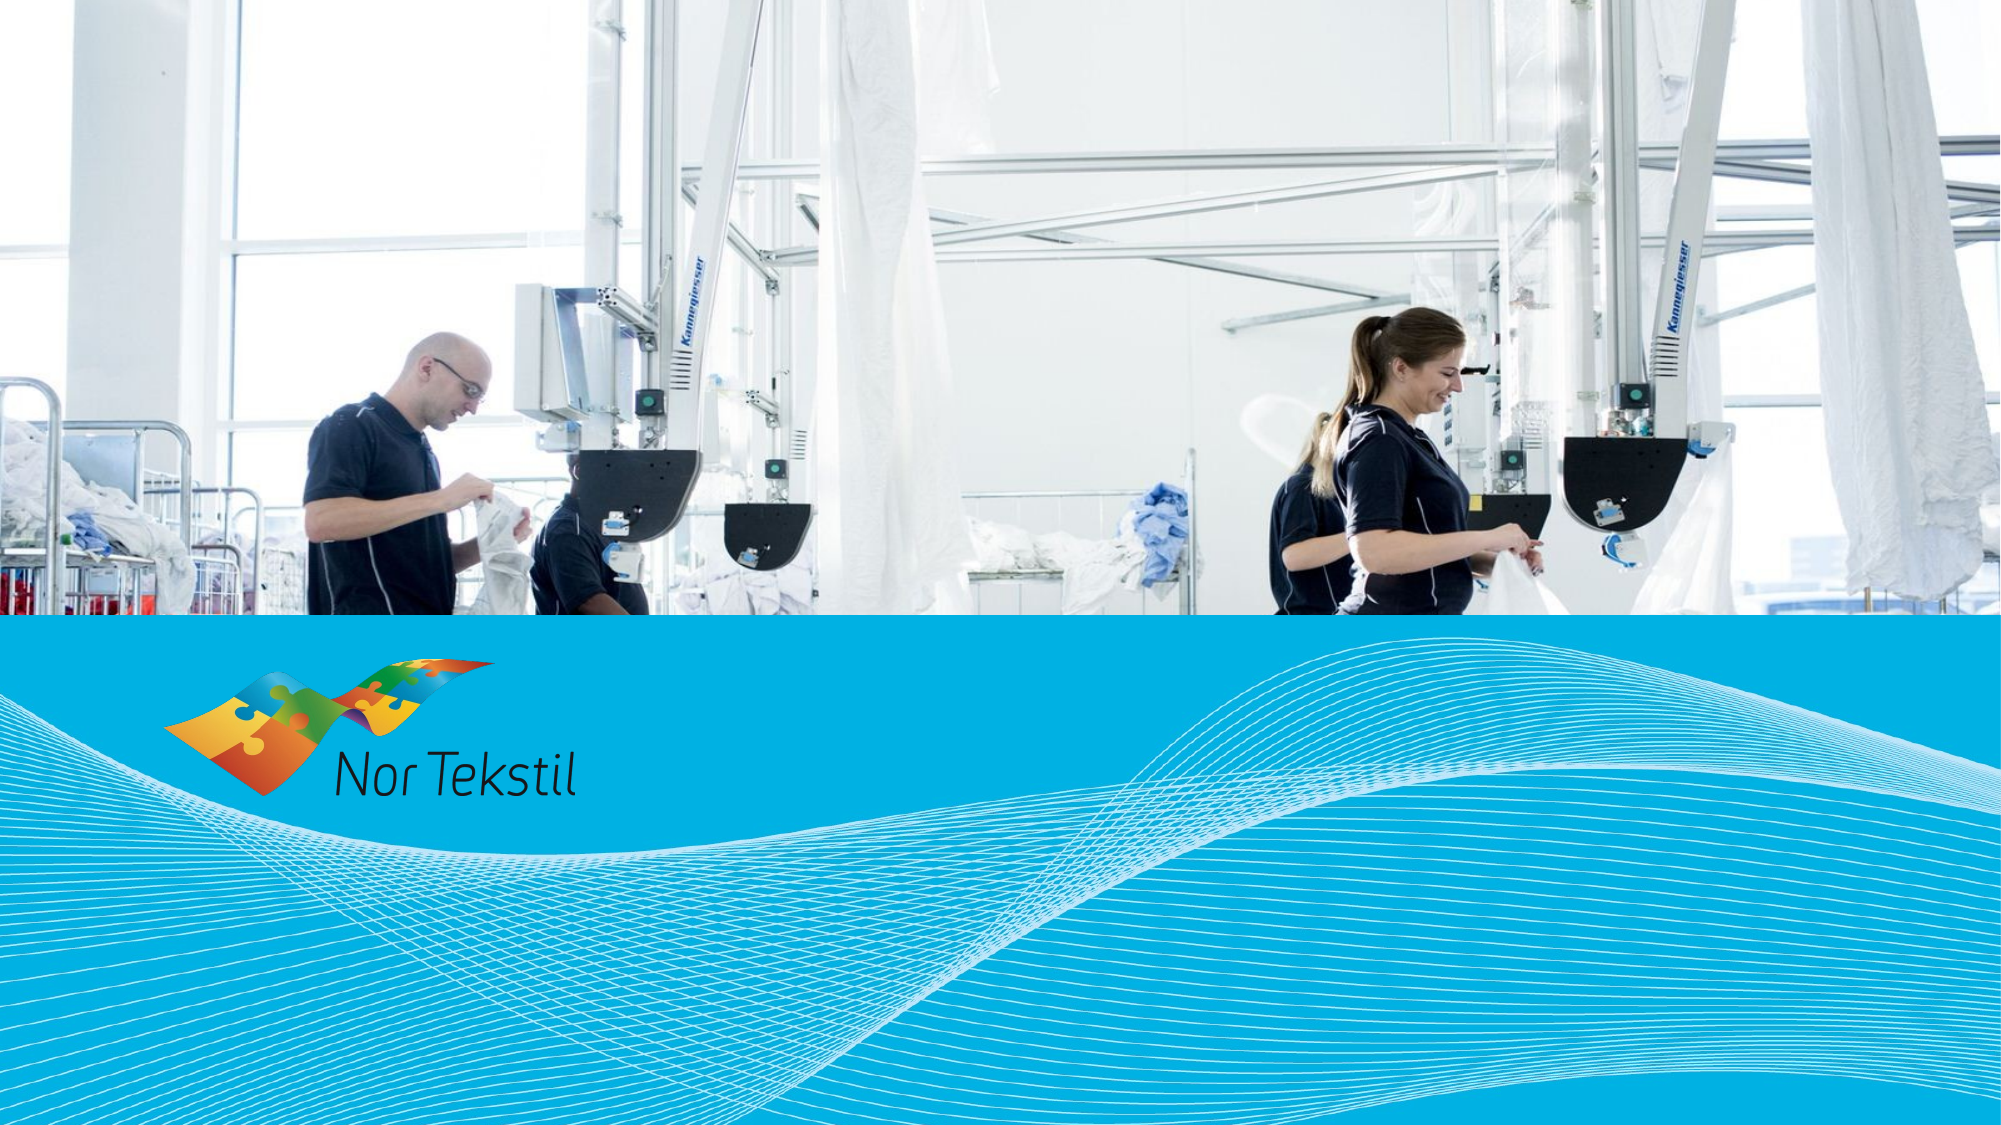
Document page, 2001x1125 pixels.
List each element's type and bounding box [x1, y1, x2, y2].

picture [1317, 853, 1388, 857]
picture [1015, 1109, 1102, 1114]
picture [612, 1103, 629, 1107]
picture [954, 1033, 974, 1037]
picture [1157, 891, 1202, 895]
picture [465, 941, 540, 969]
picture [632, 1115, 649, 1120]
picture [464, 1000, 477, 1004]
picture [1403, 910, 1450, 914]
picture [1573, 1045, 1632, 1049]
picture [1430, 739, 1444, 743]
picture [606, 991, 672, 1004]
picture [1765, 917, 1798, 921]
picture [955, 1116, 989, 1120]
picture [985, 1052, 1013, 1056]
picture [622, 1001, 684, 1023]
picture [918, 1083, 941, 1087]
picture [1242, 910, 1323, 917]
picture [1058, 789, 1085, 793]
picture [0, 891, 74, 896]
picture [1739, 981, 1814, 985]
picture [575, 998, 597, 1004]
picture [1510, 720, 1537, 724]
picture [343, 1045, 354, 1049]
picture [404, 1000, 417, 1004]
picture [649, 1033, 752, 1051]
picture [51, 1090, 62, 1094]
picture [1164, 1007, 1202, 1011]
picture [80, 1095, 92, 1100]
picture [1479, 713, 1499, 717]
picture [893, 1064, 911, 1068]
picture [1081, 1064, 1122, 1068]
picture [1977, 962, 2000, 966]
picture [1052, 1007, 1077, 1011]
picture [1484, 732, 1500, 736]
picture [149, 834, 208, 838]
picture [412, 960, 584, 1010]
picture [748, 1000, 772, 1005]
picture [447, 1037, 463, 1042]
picture [134, 1064, 144, 1068]
picture [414, 956, 425, 963]
picture [1449, 744, 1472, 750]
picture [1766, 821, 1800, 826]
picture [210, 981, 228, 985]
picture [124, 891, 200, 897]
picture [1881, 808, 1916, 814]
picture [81, 808, 130, 814]
picture [451, 934, 481, 945]
picture [1880, 1052, 1935, 1056]
picture [398, 1108, 418, 1113]
picture [429, 753, 457, 758]
picture [1605, 846, 1659, 852]
picture [1497, 981, 1603, 986]
picture [1360, 642, 1389, 648]
picture [1929, 1045, 1973, 1049]
picture [343, 1026, 360, 1032]
picture [106, 961, 140, 967]
picture [1426, 872, 1475, 876]
picture [184, 950, 205, 954]
picture [421, 993, 442, 999]
picture [217, 1071, 228, 1075]
picture [412, 1064, 425, 1068]
picture [0, 790, 21, 794]
picture [373, 942, 399, 948]
picture [1352, 867, 1404, 871]
picture [1058, 955, 1087, 959]
picture [480, 1038, 496, 1042]
picture [591, 1006, 618, 1012]
picture [1446, 822, 1520, 827]
picture [1560, 776, 1647, 781]
picture [1427, 661, 1482, 667]
picture [1413, 950, 1458, 954]
picture [596, 1076, 624, 1082]
picture [234, 976, 249, 980]
picture [1511, 701, 1541, 705]
picture [1328, 917, 1372, 921]
picture [632, 1089, 651, 1094]
picture [60, 1012, 88, 1019]
picture [1493, 1052, 1535, 1056]
picture [451, 1071, 468, 1075]
picture [1736, 961, 1805, 966]
picture [1314, 687, 1325, 692]
picture [4, 1121, 16, 1125]
picture [866, 1102, 885, 1106]
picture [189, 1057, 206, 1063]
picture [1934, 1012, 2000, 1018]
picture [1302, 954, 1355, 959]
picture [828, 1109, 844, 1113]
picture [1044, 1033, 1070, 1037]
picture [1103, 1000, 1136, 1004]
picture [1721, 872, 1751, 876]
picture [406, 1090, 419, 1094]
picture [407, 1033, 418, 1037]
picture [1902, 981, 1946, 985]
picture [976, 1078, 1006, 1082]
picture [86, 924, 114, 928]
picture [415, 988, 427, 992]
picture [1567, 739, 1614, 743]
picture [590, 1048, 605, 1055]
picture [153, 955, 178, 959]
picture [469, 1076, 489, 1080]
picture [370, 929, 395, 936]
picture [615, 1012, 633, 1019]
picture [674, 1023, 720, 1036]
picture [1360, 661, 1374, 666]
picture [975, 1064, 998, 1068]
picture [1923, 924, 1948, 928]
picture [1503, 905, 1548, 909]
picture [274, 993, 295, 999]
picture [1356, 1057, 1476, 1063]
picture [1883, 942, 1934, 948]
picture [484, 1044, 511, 1050]
picture [1518, 706, 1547, 710]
picture [859, 1057, 875, 1061]
picture [1051, 993, 1086, 999]
picture [1890, 853, 1908, 857]
picture [381, 1032, 394, 1037]
picture [509, 1013, 528, 1018]
picture [1060, 943, 1092, 947]
picture [993, 1012, 1030, 1018]
picture [701, 1000, 731, 1006]
picture [67, 822, 122, 826]
picture [533, 1095, 574, 1101]
picture [1397, 808, 1495, 812]
picture [499, 1052, 516, 1056]
picture [1005, 987, 1036, 992]
picture [121, 1000, 143, 1005]
picture [276, 981, 290, 985]
picture [1778, 974, 1871, 980]
picture [202, 1013, 221, 1019]
picture [1380, 726, 1392, 731]
picture [533, 1026, 558, 1031]
picture [925, 1070, 954, 1075]
picture [1302, 993, 1386, 999]
picture [184, 969, 204, 973]
picture [1813, 827, 1852, 833]
picture [917, 1012, 946, 1018]
picture [1472, 744, 1496, 750]
picture [1280, 725, 1289, 731]
picture [62, 1102, 72, 1106]
picture [255, 912, 278, 916]
picture [1433, 1019, 1707, 1024]
picture [635, 980, 661, 986]
picture [1254, 694, 1263, 700]
picture [1833, 815, 1854, 819]
picture [176, 1006, 190, 1010]
picture [898, 922, 923, 928]
picture [1479, 706, 1499, 710]
picture [344, 987, 360, 992]
picture [1482, 929, 1546, 935]
picture [471, 961, 489, 967]
picture [1388, 663, 1405, 667]
picture [1369, 668, 1383, 672]
picture [32, 803, 70, 807]
picture [177, 929, 217, 935]
picture [1963, 822, 1980, 826]
picture [300, 1033, 310, 1037]
picture [1958, 929, 1996, 935]
picture [534, 981, 553, 986]
picture [581, 1089, 608, 1094]
picture [1230, 974, 1272, 979]
picture [196, 1089, 206, 1093]
picture [382, 1064, 398, 1069]
picture [1648, 822, 1683, 826]
picture [1040, 1019, 1070, 1023]
picture [1429, 733, 1442, 737]
picture [1918, 872, 1946, 877]
picture [685, 1012, 714, 1018]
picture [38, 1058, 54, 1063]
picture [421, 1044, 437, 1049]
picture [56, 784, 77, 788]
picture [126, 796, 160, 807]
picture [1429, 744, 1449, 750]
picture [1362, 725, 1372, 730]
picture [1954, 1007, 2000, 1011]
picture [452, 1045, 466, 1049]
picture [1087, 1090, 1277, 1094]
picture [63, 1115, 75, 1120]
picture [555, 1032, 576, 1040]
picture [1477, 1057, 1533, 1063]
picture [1859, 1032, 1958, 1037]
picture [542, 1064, 579, 1069]
picture [211, 1052, 221, 1056]
picture [52, 770, 74, 775]
text_box [424, 413, 1662, 615]
picture [506, 1121, 534, 1125]
picture [1898, 1057, 1953, 1063]
picture [1368, 713, 1381, 719]
picture [1466, 687, 1487, 691]
picture [536, 1007, 557, 1012]
picture [221, 961, 244, 966]
picture [1476, 1038, 1564, 1042]
picture [1453, 732, 1470, 737]
picture [1004, 974, 1031, 978]
picture [1566, 829, 1610, 833]
picture [1261, 757, 1270, 763]
picture [1975, 1064, 2000, 1068]
picture [3, 745, 21, 750]
picture [466, 1033, 481, 1037]
picture [460, 955, 478, 960]
picture [675, 966, 694, 972]
picture [1093, 1012, 1141, 1018]
picture [1909, 955, 1945, 959]
picture [427, 1051, 443, 1056]
picture [565, 1052, 589, 1056]
picture [299, 1121, 312, 1125]
picture [533, 954, 555, 960]
picture [400, 919, 432, 929]
picture [27, 745, 43, 750]
picture [249, 905, 277, 909]
picture [269, 1033, 279, 1037]
picture [723, 1007, 740, 1012]
picture [681, 1102, 692, 1106]
picture [79, 815, 128, 820]
picture [1945, 834, 1966, 838]
picture [190, 1033, 202, 1037]
picture [159, 923, 198, 928]
picture [0, 0, 2000, 614]
picture [0, 808, 60, 814]
picture [1023, 1057, 1049, 1062]
picture [505, 1090, 538, 1094]
picture [1935, 975, 1975, 980]
picture [1291, 687, 1301, 692]
picture [1216, 860, 1296, 864]
picture [636, 1051, 653, 1056]
picture [349, 950, 363, 954]
picture [1579, 803, 1623, 807]
picture [658, 988, 682, 993]
picture [1412, 988, 1486, 992]
picture [564, 1083, 586, 1087]
picture [30, 950, 58, 954]
picture [1490, 917, 1546, 922]
picture [1648, 808, 1700, 814]
picture [1092, 1052, 1129, 1056]
picture [1540, 732, 1577, 737]
picture [48, 995, 67, 999]
picture [1452, 725, 1473, 731]
picture [1299, 694, 1308, 699]
picture [1513, 732, 1537, 736]
picture [325, 1033, 337, 1038]
picture [1770, 878, 1804, 883]
picture [1422, 1000, 1555, 1005]
picture [1309, 1006, 1390, 1011]
picture [183, 1019, 201, 1024]
picture [405, 1116, 425, 1120]
picture [431, 971, 451, 978]
picture [215, 1038, 226, 1042]
picture [184, 1083, 195, 1087]
picture [29, 1095, 45, 1101]
picture [1649, 905, 1686, 909]
picture [1297, 1102, 1328, 1106]
picture [1289, 751, 1297, 756]
picture [1723, 886, 1755, 890]
picture [68, 969, 92, 973]
picture [150, 974, 179, 980]
picture [1279, 1109, 1314, 1114]
picture [176, 1095, 189, 1101]
picture [0, 725, 16, 731]
picture [90, 1044, 107, 1049]
picture [16, 1083, 29, 1087]
picture [1215, 1115, 1265, 1120]
picture [1189, 930, 1230, 935]
picture [1425, 656, 1462, 660]
picture [582, 1109, 602, 1113]
picture [636, 923, 656, 928]
picture [1327, 891, 1400, 897]
picture [1818, 898, 1848, 902]
picture [1434, 1012, 1875, 1017]
picture [564, 1016, 605, 1027]
picture [880, 1076, 909, 1082]
picture [1354, 744, 1366, 750]
picture [62, 935, 101, 940]
picture [153, 822, 194, 826]
picture [1503, 891, 1563, 897]
picture [1100, 910, 1160, 916]
picture [266, 1096, 277, 1101]
picture [1972, 970, 2000, 974]
picture [350, 1121, 363, 1125]
picture [320, 1077, 330, 1081]
picture [1952, 1057, 2000, 1063]
picture [324, 968, 342, 973]
picture [524, 1108, 554, 1113]
picture [363, 1071, 374, 1075]
picture [319, 995, 331, 999]
picture [1688, 784, 1727, 788]
picture [123, 1019, 137, 1023]
picture [543, 1116, 566, 1120]
picture [679, 1051, 699, 1057]
picture [1950, 1083, 1977, 1088]
picture [374, 1000, 386, 1004]
picture [380, 1089, 393, 1093]
picture [1659, 879, 1702, 884]
picture [1739, 846, 1782, 852]
picture [402, 1058, 417, 1063]
picture [438, 1007, 452, 1011]
picture [1241, 988, 1284, 992]
picture [1449, 720, 1464, 724]
picture [870, 1045, 887, 1049]
picture [1231, 872, 1306, 877]
picture [318, 1006, 331, 1011]
picture [1446, 706, 1462, 710]
picture [588, 1056, 623, 1063]
picture [287, 1096, 298, 1101]
picture [1720, 949, 1782, 954]
picture [484, 1064, 503, 1068]
picture [279, 950, 298, 954]
picture [87, 988, 105, 992]
picture [916, 1026, 940, 1031]
picture [1880, 988, 1937, 992]
picture [427, 1025, 447, 1031]
picture [591, 1036, 617, 1043]
picture [1835, 993, 1928, 999]
picture [1183, 905, 1226, 909]
picture [1316, 656, 1327, 660]
picture [1454, 682, 1474, 686]
picture [1755, 834, 1785, 838]
picture [1760, 929, 1817, 935]
picture [1829, 886, 1854, 890]
picture [1488, 725, 1504, 729]
picture [1232, 1000, 1290, 1005]
picture [56, 917, 93, 921]
picture [2, 738, 18, 743]
picture [356, 993, 376, 999]
picture [107, 1057, 118, 1061]
picture [1408, 744, 1428, 750]
picture [1926, 936, 1956, 940]
picture [171, 1038, 182, 1042]
picture [242, 1120, 253, 1125]
picture [147, 917, 181, 921]
picture [342, 974, 365, 981]
picture [248, 988, 262, 992]
picture [1579, 898, 1616, 902]
picture [228, 924, 248, 928]
picture [995, 1026, 1018, 1030]
picture [94, 1025, 112, 1030]
picture [1762, 891, 1809, 897]
picture [1413, 924, 1458, 928]
picture [439, 1063, 463, 1069]
picture [17, 1064, 31, 1068]
picture [461, 909, 497, 917]
picture [657, 1109, 670, 1113]
picture [551, 1010, 589, 1020]
picture [62, 1052, 78, 1056]
picture [668, 1006, 696, 1011]
picture [298, 1051, 311, 1056]
picture [668, 955, 702, 960]
picture [115, 1083, 128, 1088]
picture [1949, 993, 1995, 997]
picture [1851, 1026, 1928, 1030]
picture [1156, 1045, 1209, 1049]
picture [492, 902, 528, 912]
picture [1906, 1083, 1935, 1087]
picture [1880, 1038, 1949, 1042]
picture [1570, 1026, 1684, 1031]
picture [1269, 1045, 1903, 1125]
picture [1953, 1090, 1974, 1094]
picture [531, 961, 567, 970]
picture [1426, 725, 1445, 731]
picture [224, 994, 238, 998]
picture [1737, 789, 1782, 794]
picture [1639, 917, 1679, 921]
picture [478, 917, 547, 941]
picture [1425, 643, 1514, 653]
picture [137, 808, 173, 814]
picture [326, 1083, 337, 1087]
picture [32, 898, 102, 903]
picture [40, 796, 68, 801]
picture [1920, 1064, 1956, 1068]
picture [39, 743, 53, 748]
picture [963, 1090, 992, 1094]
picture [862, 1116, 883, 1120]
picture [1953, 917, 1979, 921]
picture [24, 1115, 34, 1119]
picture [83, 1109, 93, 1113]
picture [677, 1068, 696, 1075]
picture [245, 898, 279, 902]
picture [1429, 846, 1510, 852]
picture [1425, 720, 1437, 724]
picture [281, 1058, 291, 1062]
picture [1369, 739, 1379, 743]
picture [1178, 969, 1216, 973]
picture [1579, 744, 1597, 750]
picture [1845, 846, 1872, 851]
picture [125, 981, 143, 985]
picture [699, 961, 724, 967]
picture [142, 815, 177, 819]
picture [306, 1057, 317, 1062]
picture [1466, 694, 1489, 698]
picture [1938, 1051, 1990, 1056]
picture [986, 1038, 1010, 1042]
picture [387, 1071, 400, 1075]
picture [1911, 1078, 1936, 1082]
picture [460, 1051, 478, 1056]
picture [954, 1019, 974, 1023]
picture [1771, 905, 1804, 909]
picture [1691, 969, 1763, 973]
picture [1419, 898, 1462, 902]
picture [1786, 943, 1824, 947]
picture [229, 1046, 239, 1050]
picture [75, 764, 92, 769]
picture [1112, 936, 1149, 940]
picture [384, 1121, 399, 1125]
picture [1315, 929, 1385, 935]
picture [1019, 950, 1044, 954]
picture [479, 930, 495, 936]
picture [318, 1107, 331, 1112]
picture [1380, 701, 1390, 705]
picture [1585, 974, 1707, 980]
picture [1534, 867, 1575, 871]
picture [1308, 981, 1358, 985]
picture [491, 1026, 511, 1031]
picture [467, 1057, 490, 1063]
picture [614, 1044, 636, 1050]
picture [1957, 879, 1978, 883]
picture [400, 962, 412, 966]
picture [1124, 950, 1158, 954]
picture [1250, 936, 1284, 940]
picture [1700, 827, 1726, 831]
picture [1867, 891, 1903, 897]
picture [817, 1076, 839, 1082]
picture [1383, 656, 1402, 660]
picture [1491, 943, 1537, 947]
picture [0, 1026, 17, 1030]
picture [1955, 905, 1977, 909]
picture [1170, 942, 1218, 947]
picture [1011, 1121, 1196, 1125]
picture [1374, 675, 1388, 680]
picture [144, 1014, 157, 1018]
picture [56, 777, 74, 781]
picture [296, 929, 326, 935]
picture [574, 976, 633, 994]
picture [1566, 949, 1627, 954]
picture [1244, 923, 1296, 928]
picture [1798, 796, 1826, 800]
picture [269, 1071, 279, 1075]
picture [967, 981, 996, 986]
picture [1826, 872, 1854, 876]
picture [1351, 1076, 1402, 1081]
picture [1023, 1071, 1054, 1075]
picture [817, 1121, 835, 1125]
picture [1240, 885, 1314, 890]
picture [1793, 853, 1817, 857]
picture [1890, 1071, 1926, 1075]
picture [54, 764, 68, 768]
picture [1810, 1045, 1904, 1049]
picture [1865, 904, 1897, 909]
picture [1402, 936, 1445, 940]
picture [905, 1095, 941, 1101]
picture [279, 1076, 289, 1080]
picture [23, 738, 34, 742]
picture [834, 1095, 854, 1100]
picture [571, 1121, 588, 1125]
picture [457, 1095, 497, 1101]
picture [1197, 918, 1231, 922]
picture [344, 1077, 354, 1081]
picture [1945, 949, 1982, 954]
picture [18, 770, 40, 774]
picture [1438, 701, 1450, 705]
picture [1543, 841, 1589, 845]
picture [1515, 694, 1552, 698]
picture [84, 1064, 95, 1068]
picture [209, 1064, 220, 1068]
picture [1874, 879, 1905, 884]
picture [595, 1095, 624, 1101]
picture [880, 1090, 899, 1094]
picture [359, 1095, 371, 1099]
picture [1344, 676, 1354, 680]
picture [1792, 955, 1853, 960]
picture [574, 955, 590, 960]
picture [323, 1052, 333, 1056]
picture [223, 1095, 238, 1101]
picture [1676, 867, 1707, 871]
picture [309, 943, 330, 948]
picture [209, 879, 266, 883]
picture [430, 1059, 444, 1063]
picture [483, 1083, 508, 1087]
picture [579, 1027, 602, 1036]
picture [1676, 853, 1706, 857]
picture [415, 1012, 434, 1018]
picture [647, 949, 674, 954]
picture [524, 1076, 565, 1082]
picture [1406, 1064, 1466, 1069]
picture [591, 947, 668, 968]
picture [1519, 879, 1558, 883]
picture [106, 929, 153, 935]
picture [1232, 1037, 1263, 1041]
picture [21, 976, 43, 980]
picture [503, 1006, 516, 1011]
picture [938, 1058, 962, 1063]
picture [1815, 910, 1855, 916]
picture [1879, 962, 1923, 966]
picture [850, 909, 939, 924]
picture [209, 910, 236, 914]
picture [1608, 860, 1641, 864]
picture [1562, 936, 1605, 940]
picture [365, 981, 381, 986]
picture [1195, 757, 1206, 765]
picture [1420, 976, 1480, 980]
picture [270, 917, 296, 921]
picture [1930, 846, 1957, 851]
picture [1842, 802, 1879, 808]
picture [326, 981, 340, 985]
picture [1502, 969, 1564, 973]
picture [1561, 789, 1638, 794]
picture [348, 1083, 360, 1087]
picture [483, 1012, 494, 1016]
picture [429, 1102, 451, 1106]
picture [892, 1121, 923, 1125]
picture [401, 946, 442, 959]
picture [567, 1102, 591, 1106]
picture [1644, 891, 1698, 897]
picture [718, 968, 743, 973]
picture [657, 1028, 675, 1035]
picture [387, 974, 406, 980]
picture [2, 732, 18, 737]
picture [306, 1089, 318, 1094]
picture [1221, 1025, 1321, 1031]
picture [197, 1115, 208, 1120]
picture [1299, 725, 1310, 731]
picture [1728, 859, 1773, 865]
picture [12, 1102, 24, 1106]
picture [625, 1108, 643, 1113]
picture [1111, 988, 1145, 992]
picture [1532, 739, 1559, 746]
picture [1857, 834, 1883, 838]
picture [845, 1083, 861, 1087]
picture [964, 1007, 988, 1011]
picture [926, 1000, 944, 1004]
picture [322, 1026, 333, 1030]
picture [1870, 821, 1897, 826]
picture [145, 1045, 159, 1050]
picture [428, 1121, 451, 1125]
picture [1163, 1033, 1207, 1037]
picture [644, 1121, 655, 1125]
picture [758, 942, 785, 947]
picture [1119, 924, 1153, 928]
picture [610, 1121, 625, 1125]
picture [1634, 987, 1801, 992]
picture [627, 1032, 651, 1038]
picture [1493, 1045, 1550, 1049]
picture [1822, 1000, 1897, 1004]
picture [1556, 720, 1596, 724]
picture [1632, 929, 1673, 934]
picture [312, 1038, 323, 1042]
picture [503, 1033, 521, 1037]
picture [602, 967, 619, 973]
picture [369, 909, 427, 922]
picture [1089, 1025, 1130, 1030]
picture [170, 904, 222, 910]
picture [1238, 1121, 1265, 1125]
picture [1940, 1071, 1971, 1075]
picture [664, 1064, 682, 1069]
picture [1249, 898, 1298, 902]
picture [1907, 910, 1946, 916]
picture [1244, 962, 1285, 966]
picture [1404, 962, 1466, 967]
picture [518, 1019, 546, 1025]
picture [1718, 815, 1748, 819]
picture [1923, 859, 1950, 864]
picture [511, 1057, 551, 1063]
picture [388, 1095, 400, 1099]
picture [1508, 724, 1544, 731]
picture [1566, 910, 1622, 916]
picture [251, 1109, 264, 1115]
picture [1035, 1045, 1062, 1049]
picture [1328, 904, 1388, 909]
picture [356, 1057, 366, 1061]
picture [363, 1076, 383, 1082]
picture [1366, 706, 1377, 710]
picture [0, 751, 18, 756]
picture [487, 779, 495, 787]
picture [1868, 917, 1895, 921]
picture [151, 1084, 162, 1088]
picture [343, 936, 365, 941]
picture [1496, 739, 1525, 750]
picture [1012, 962, 1047, 967]
picture [1595, 886, 1630, 890]
picture [1173, 955, 1209, 959]
picture [1367, 687, 1379, 691]
picture [857, 1071, 873, 1075]
picture [955, 1102, 965, 1106]
picture [85, 772, 106, 782]
picture [485, 968, 496, 973]
picture [657, 1101, 669, 1105]
picture [1384, 682, 1395, 686]
picture [358, 1013, 374, 1018]
picture [1304, 681, 1314, 686]
picture [1796, 810, 1822, 814]
picture [1374, 744, 1386, 749]
picture [1438, 886, 1478, 890]
picture [647, 969, 674, 976]
picture [9, 776, 43, 782]
picture [319, 1115, 330, 1119]
picture [1827, 936, 1872, 941]
picture [42, 1076, 54, 1080]
picture [793, 1116, 807, 1120]
picture [351, 961, 370, 966]
picture [1064, 931, 1097, 935]
picture [423, 1019, 438, 1024]
picture [376, 1059, 386, 1063]
picture [166, 660, 489, 795]
picture [1565, 961, 1637, 966]
picture [585, 961, 600, 966]
picture [18, 1000, 39, 1005]
picture [439, 1108, 474, 1114]
picture [1230, 756, 1239, 763]
picture [1912, 885, 1942, 890]
picture [54, 758, 67, 763]
picture [51, 879, 130, 883]
picture [295, 1116, 305, 1120]
picture [348, 917, 362, 925]
picture [166, 898, 204, 902]
picture [450, 993, 470, 999]
picture [1323, 841, 1409, 845]
picture [431, 930, 445, 935]
picture [328, 1089, 341, 1094]
picture [547, 966, 593, 981]
picture [1718, 912, 1750, 916]
picture [1396, 687, 1407, 691]
picture [732, 916, 760, 921]
picture [1351, 1090, 1377, 1094]
picture [1947, 1019, 1989, 1023]
picture [1545, 725, 1596, 731]
picture [1215, 756, 1223, 762]
picture [1739, 803, 1769, 807]
picture [1444, 668, 1476, 672]
picture [0, 910, 65, 916]
picture [1403, 637, 1501, 641]
picture [1647, 955, 1716, 960]
picture [78, 943, 113, 948]
picture [708, 1019, 729, 1023]
picture [1759, 1006, 1900, 1011]
picture [1585, 1032, 1691, 1037]
picture [350, 1007, 362, 1011]
picture [257, 999, 273, 1004]
picture [91, 1007, 108, 1011]
picture [538, 1045, 565, 1049]
picture [1937, 1076, 1977, 1082]
picture [223, 891, 277, 897]
picture [153, 1070, 167, 1075]
picture [1178, 995, 1208, 999]
picture [454, 776, 465, 781]
picture [131, 1076, 149, 1083]
picture [1013, 1083, 1052, 1087]
picture [180, 873, 240, 877]
picture [150, 1059, 160, 1063]
picture [1446, 713, 1463, 718]
picture [403, 1026, 414, 1030]
picture [361, 782, 365, 794]
picture [1403, 668, 1423, 672]
picture [0, 642, 2000, 1120]
picture [413, 1095, 438, 1101]
picture [14, 929, 65, 935]
picture [196, 1000, 214, 1005]
picture [181, 988, 196, 992]
picture [434, 1000, 445, 1004]
picture [683, 1116, 693, 1120]
picture [1107, 961, 1146, 966]
picture [337, 1001, 349, 1005]
picture [1621, 834, 1662, 838]
picture [1470, 700, 1495, 705]
picture [260, 936, 286, 941]
picture [535, 759, 546, 773]
picture [402, 1083, 416, 1087]
picture [446, 923, 477, 934]
picture [87, 783, 110, 788]
picture [715, 1116, 733, 1125]
picture [446, 948, 459, 954]
picture [25, 751, 40, 755]
picture [1337, 744, 1348, 749]
picture [1801, 840, 1833, 845]
picture [573, 1040, 590, 1048]
picture [1904, 841, 1924, 845]
picture [498, 1070, 530, 1075]
picture [1218, 1012, 1290, 1018]
picture [422, 1078, 435, 1082]
picture [773, 968, 796, 973]
picture [1648, 943, 1694, 947]
picture [151, 994, 169, 999]
picture [414, 931, 445, 947]
picture [1417, 706, 1429, 710]
picture [634, 1021, 664, 1028]
picture [437, 1083, 453, 1087]
picture [223, 1057, 239, 1063]
picture [1330, 943, 1370, 947]
picture [516, 969, 545, 980]
picture [548, 987, 567, 993]
picture [214, 917, 241, 921]
picture [1685, 840, 1725, 845]
picture [331, 924, 350, 928]
picture [1167, 743, 1174, 749]
picture [7, 784, 34, 788]
picture [391, 1044, 409, 1050]
picture [338, 1109, 349, 1113]
picture [1106, 974, 1156, 980]
picture [576, 1071, 598, 1075]
picture [1481, 955, 1546, 960]
picture [1880, 866, 1907, 871]
picture [557, 950, 574, 956]
picture [1902, 826, 1938, 833]
picture [1848, 969, 1897, 973]
picture [958, 993, 982, 997]
picture [1512, 993, 1744, 999]
picture [603, 1025, 633, 1031]
picture [765, 1109, 779, 1113]
picture [649, 1057, 673, 1063]
picture [85, 795, 117, 800]
picture [1984, 826, 2000, 830]
picture [1297, 661, 1310, 667]
picture [0, 872, 91, 876]
picture [329, 1012, 346, 1018]
picture [1792, 867, 1818, 871]
picture [616, 973, 645, 979]
picture [1439, 860, 1505, 865]
picture [802, 961, 828, 967]
picture [134, 1102, 145, 1106]
picture [340, 1116, 353, 1120]
picture [15, 827, 113, 833]
picture [150, 1095, 161, 1100]
picture [1978, 840, 2000, 845]
picture [1345, 732, 1354, 737]
picture [434, 1032, 451, 1037]
picture [524, 1038, 543, 1042]
picture [511, 909, 546, 917]
picture [1355, 1083, 1394, 1087]
picture [594, 1115, 616, 1120]
picture [1950, 891, 1983, 897]
picture [1074, 1076, 1157, 1082]
picture [1710, 898, 1740, 902]
picture [904, 1038, 924, 1042]
picture [1157, 1070, 1293, 1074]
picture [1147, 1057, 1252, 1063]
picture [110, 910, 165, 916]
picture [287, 1045, 302, 1050]
picture [1436, 834, 1517, 839]
picture [82, 905, 130, 909]
picture [900, 1108, 930, 1113]
picture [675, 1095, 689, 1100]
picture [1204, 1109, 1254, 1113]
picture [1869, 929, 1911, 935]
picture [1025, 1097, 1070, 1101]
picture [634, 1070, 657, 1075]
picture [1146, 879, 1229, 885]
picture [319, 1045, 329, 1049]
picture [511, 935, 612, 950]
picture [614, 1063, 642, 1069]
picture [45, 789, 70, 793]
picture [1066, 969, 1093, 973]
picture [617, 928, 733, 950]
picture [1088, 1038, 1117, 1042]
picture [446, 1090, 463, 1094]
picture [267, 968, 285, 973]
picture [1848, 949, 1896, 954]
picture [1294, 1095, 1337, 1100]
picture [1543, 814, 1619, 820]
picture [1003, 1000, 1027, 1004]
picture [170, 1076, 184, 1082]
picture [1055, 981, 1093, 986]
picture [1410, 675, 1425, 679]
picture [402, 936, 415, 943]
picture [1155, 1019, 1196, 1023]
picture [132, 867, 254, 871]
picture [255, 1116, 265, 1120]
